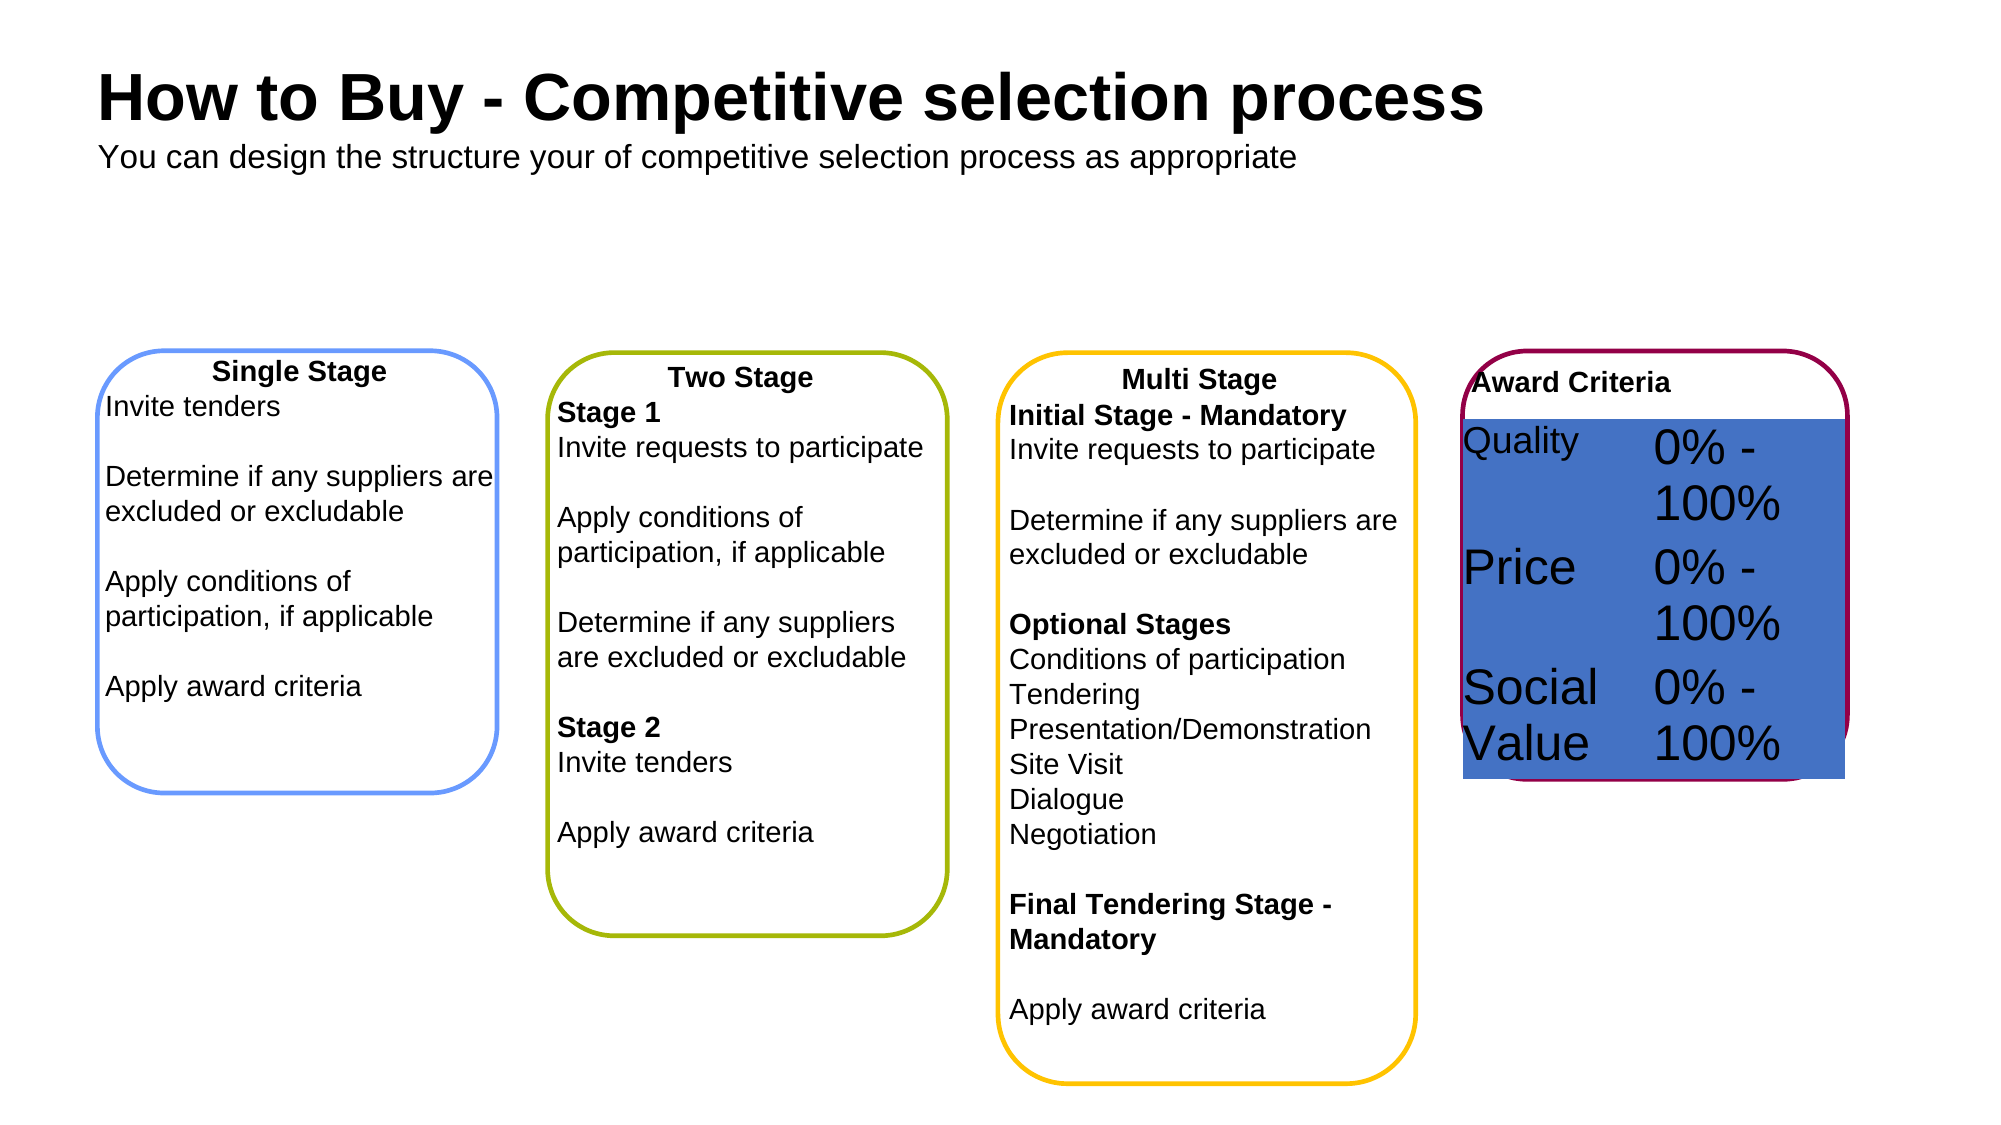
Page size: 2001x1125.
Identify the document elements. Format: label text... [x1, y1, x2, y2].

text_box Single Stage Invite tenders Determine if any suppliers are excluded or excludable Apply conditions of participation, if applicable Apply award criteria [104, 352, 498, 781]
table_cell 0% - 100% [1654, 539, 1845, 659]
table_cell 0% - 100% [1654, 659, 1845, 779]
table_header Quality [1463, 419, 1654, 539]
title How to Buy - Competitive selection process [97, 53, 1754, 145]
text_box Multi Stage Initial Stage - Mandatory Invite requests to participate Determine if any suppliers are excluded or excludable Optional Stages Conditions of participation Tendering Presentation/Demonstration Site Visit Dialogue Negotiation Final Tendering Stage - Mandatory Apply award criteria [1009, 360, 1402, 1070]
table_cell Price [1463, 539, 1654, 659]
text_box Two Stage Stage 1 Invite requests to participate Apply conditions of participation, if applicable Determine if any suppliers are excluded or excludable Stage 2 Invite tenders Apply award criteria [557, 358, 939, 864]
table_cell Social Value [1463, 659, 1654, 779]
title You can design the structure your of competitive selection process as appropriate [97, 145, 1421, 222]
text_box Award Criteria [1470, 363, 1853, 418]
table_header 0% - 100% [1654, 419, 1845, 539]
